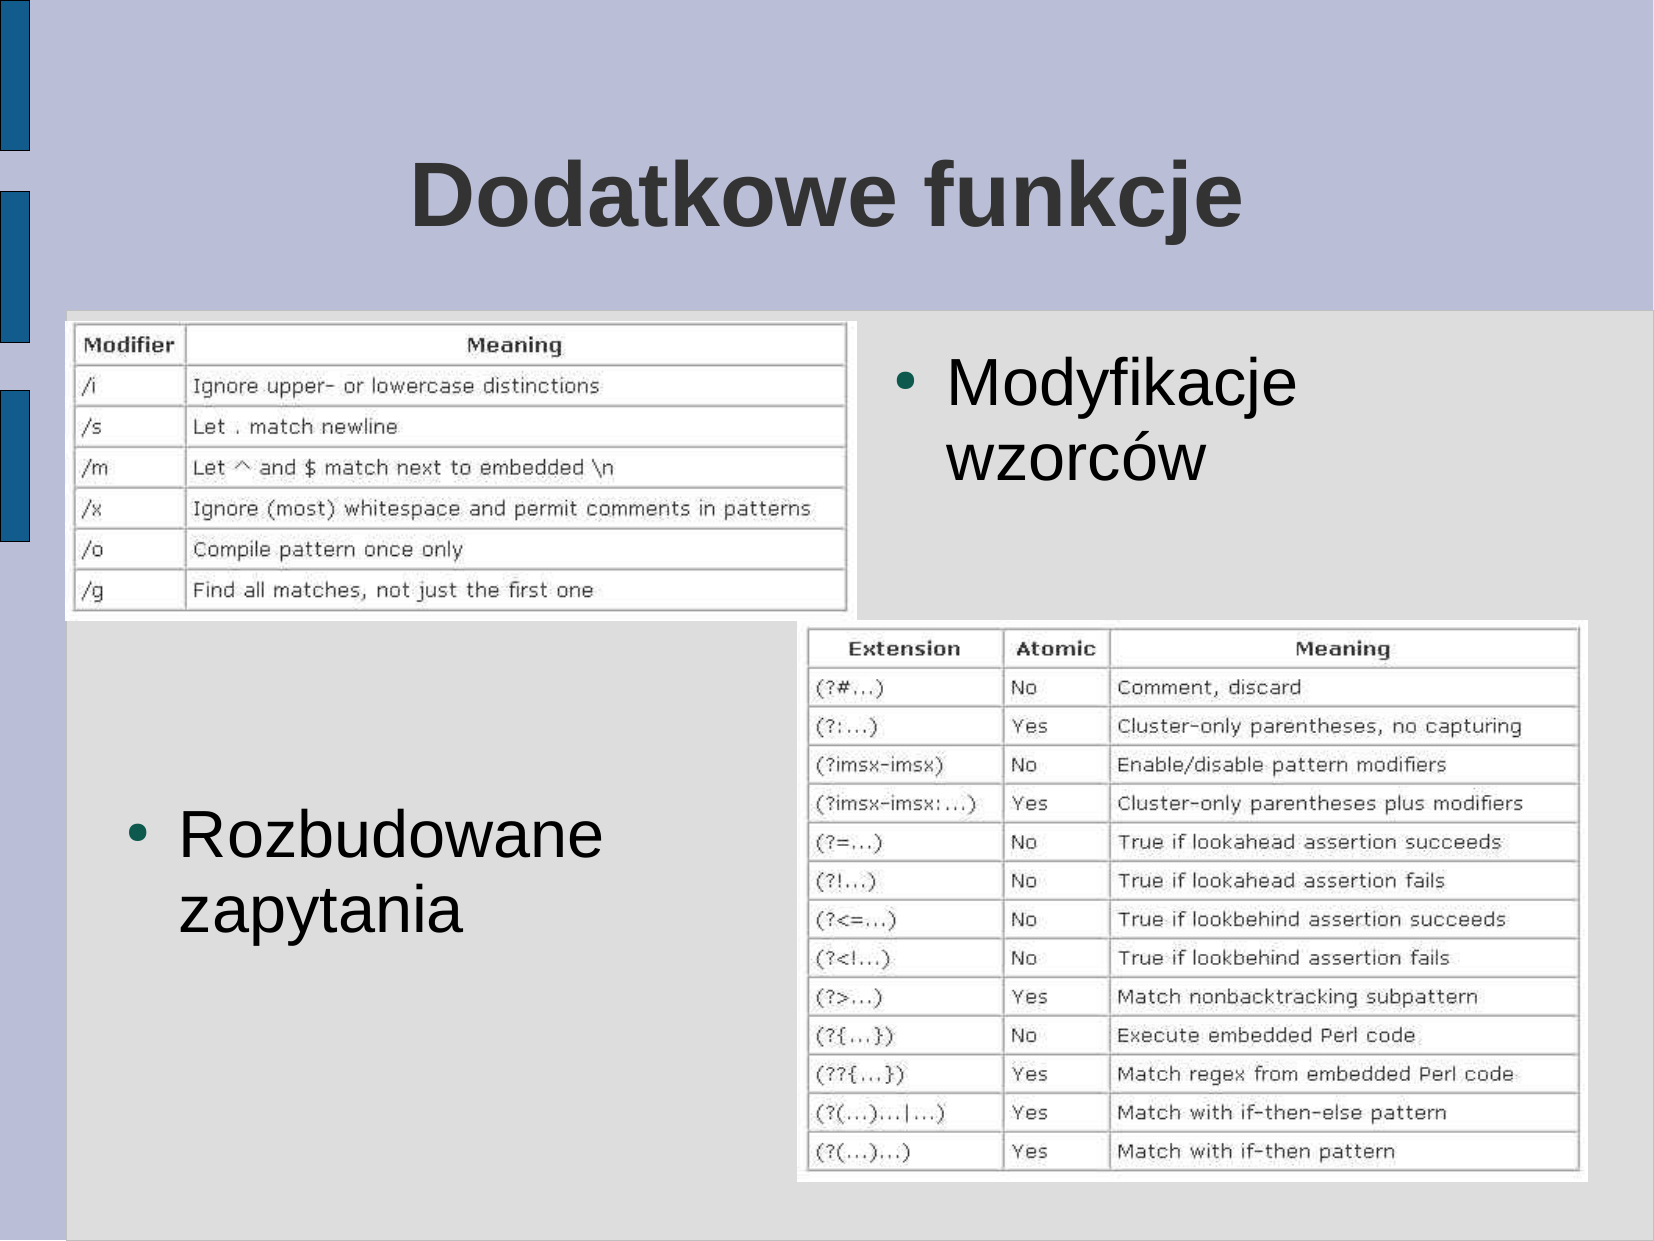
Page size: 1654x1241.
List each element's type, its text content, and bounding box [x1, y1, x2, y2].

list Modyfikacje wzorców [875, 344, 1565, 621]
list Rozbudowane zapytania [108, 797, 798, 1112]
title Dodatkowe funkcje [121, 91, 1534, 299]
picture [65, 321, 1588, 1182]
